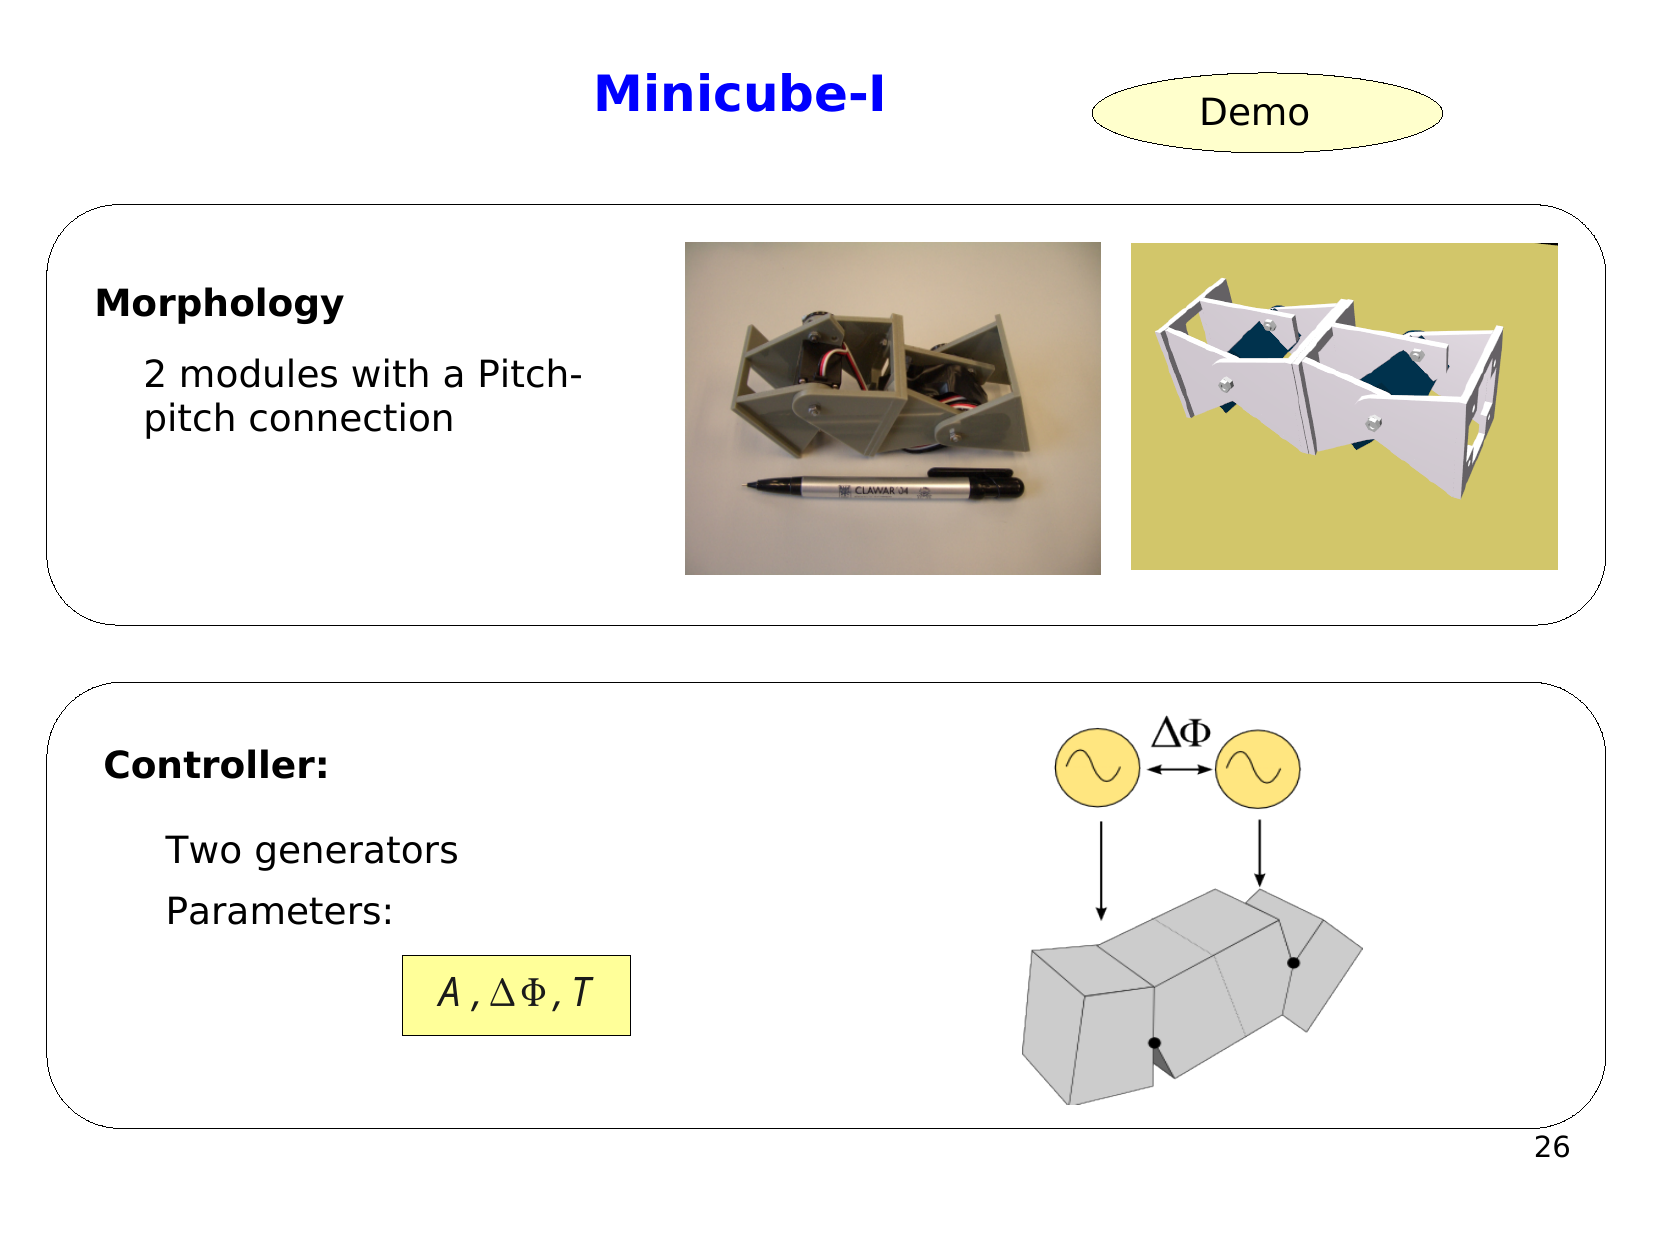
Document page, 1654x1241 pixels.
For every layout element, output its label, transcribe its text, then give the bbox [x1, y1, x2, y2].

text_box Two generators Parameters: [138, 821, 488, 941]
text_box [1092, 72, 1443, 153]
picture [1131, 243, 1558, 570]
text_box Controller: [76, 736, 359, 795]
picture [1022, 715, 1363, 1105]
text_box [402, 955, 631, 1036]
text_box Morphology [67, 274, 386, 333]
text_box Minicube-I [578, 57, 903, 131]
text_box 2 modules with a Pitch-pitch connection [128, 345, 660, 448]
text_box Demo [1184, 83, 1326, 142]
chart [426, 968, 604, 1017]
picture [685, 242, 1101, 575]
